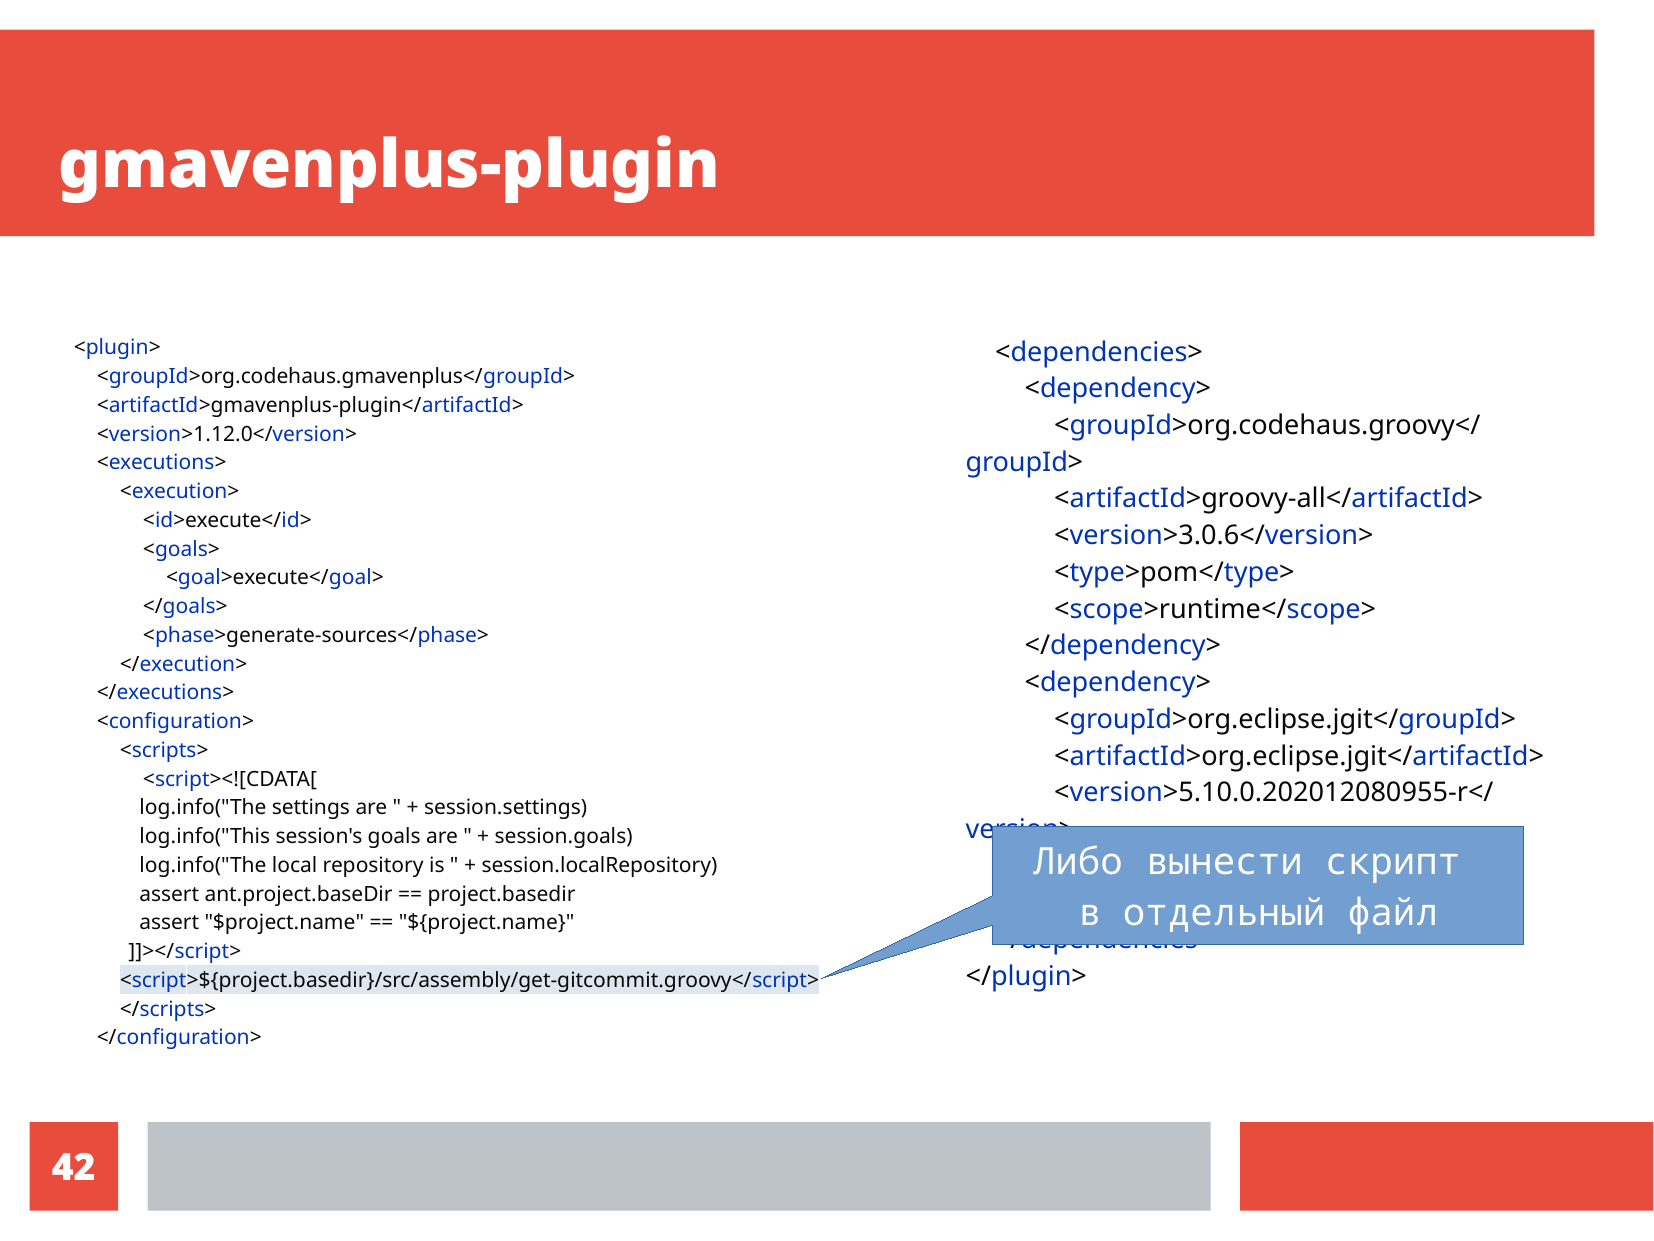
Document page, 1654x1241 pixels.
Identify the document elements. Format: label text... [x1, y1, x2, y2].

text_box Либо вынести скрипт в отдельный файл [821, 826, 1524, 979]
text_box <plugin> <groupId>org.codehaus.gmavenplus</groupId> <artifactId>gmavenplus-plugin</artifactId> <version>1.12.0</version> <executions> <execution> <id>execute</id> <goals> <goal>execute</goal> </goals> <phase>generate-sources</phase> </execution> </executions> <configuration> <scripts> <script><![CDATA[ log.info("The settings are " + session.settings) log.info("This session's goals are " + session.goals) log.info("The local repository is " + session.localRepository) assert ant.project.baseDir == project.basedir assert "$project.name" == "${project.name}" ]]></script> <script>${project.basedir}/src/assembly/get-gitcommit.groovy</script> </scripts> </configuration> [59, 324, 950, 1093]
title gmavenplus-plugin [59, 59, 1595, 207]
text_box <dependencies> <dependency> <groupId>org.codehaus.groovy</groupId> <artifactId>groovy-all</artifactId> <version>3.0.6</version> <type>pom</type> <scope>runtime</scope> </dependency> <dependency> <groupId>org.eclipse.jgit</groupId> <artifactId>org.eclipse.jgit</artifactId> <version>5.10.0.202012080955-r</version> <scope>runtime</scope> </dependency> </dependencies> </plugin> [950, 324, 1589, 1093]
